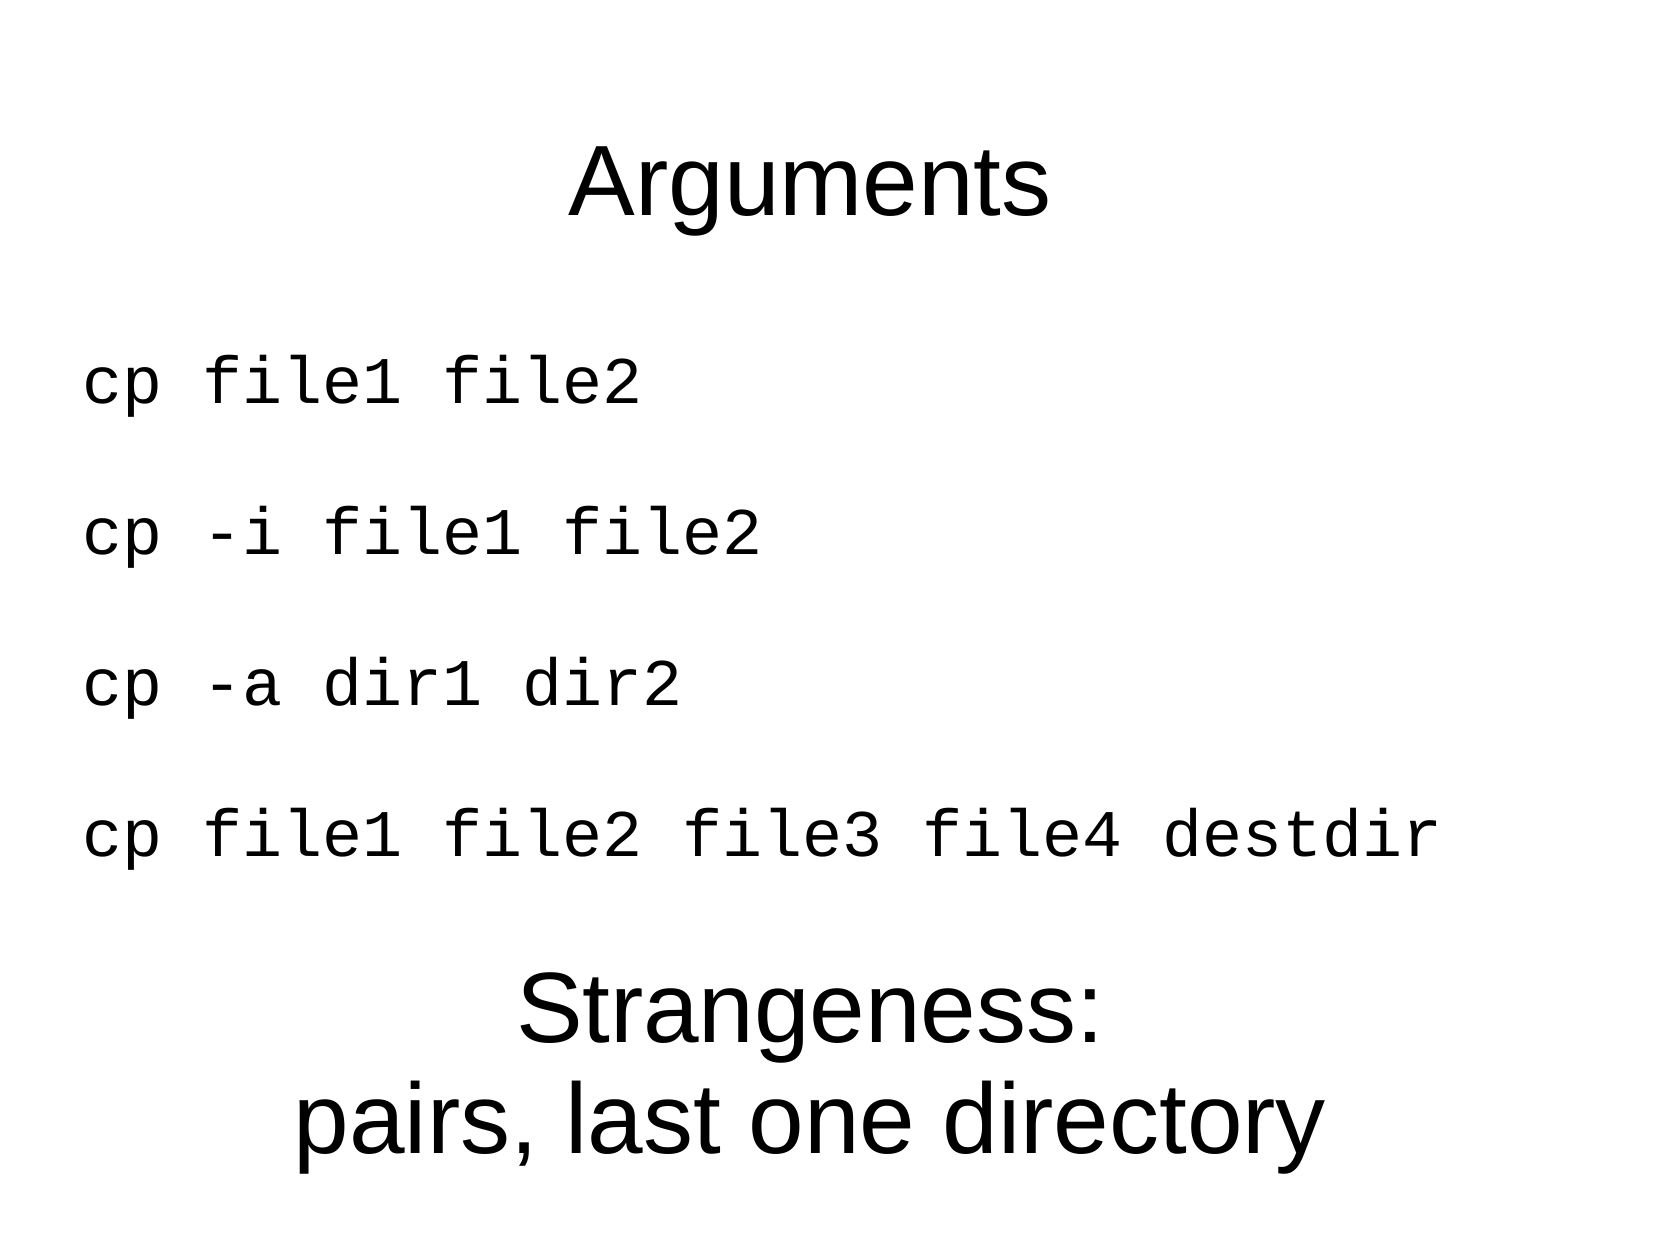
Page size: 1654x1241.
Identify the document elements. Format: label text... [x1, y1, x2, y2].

text_box Arguments cp file1 file2 cp -i file1 file2 cp -a dir1 dir2 cp file1 file2 file3 file4 destdir Strangeness: pairs, last one directory [82, 124, 1538, 1176]
